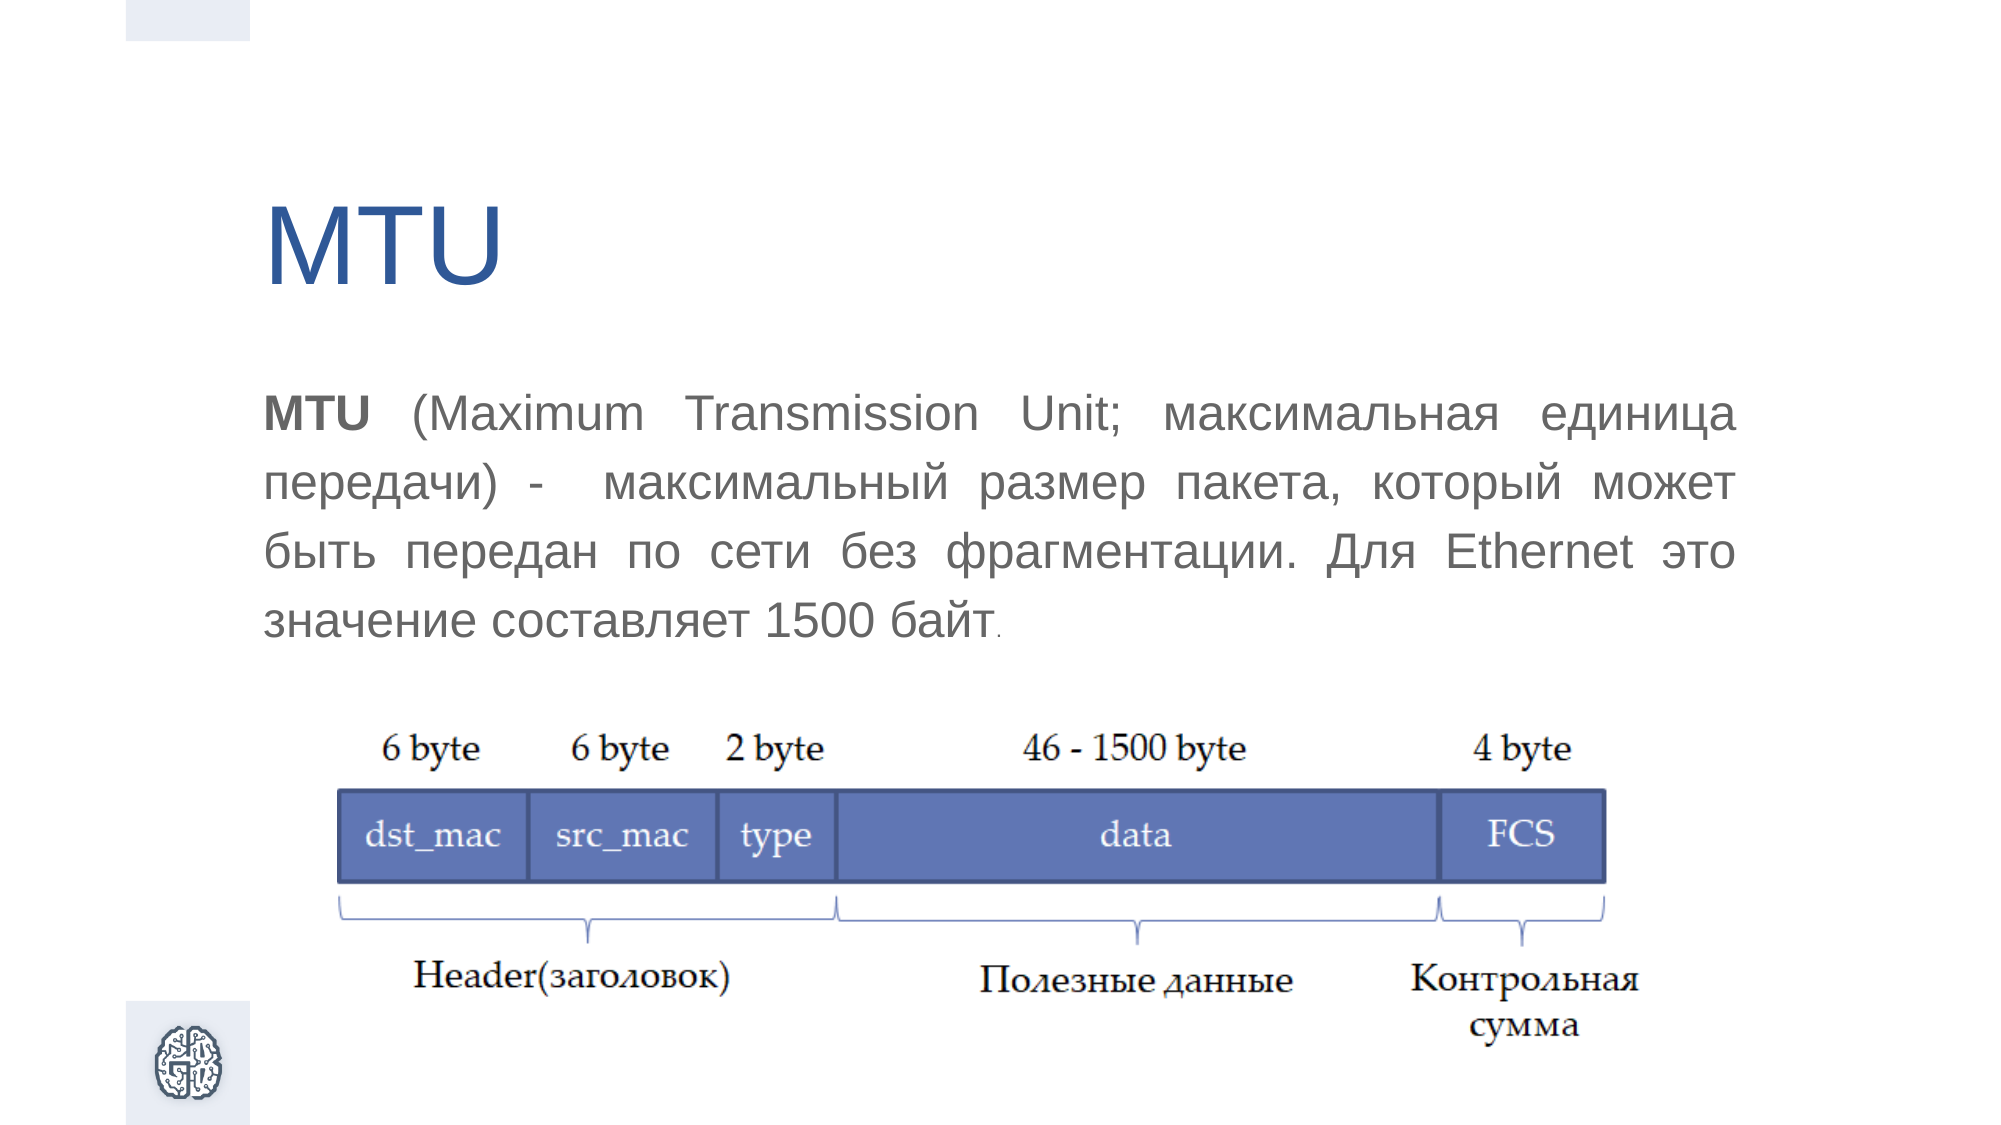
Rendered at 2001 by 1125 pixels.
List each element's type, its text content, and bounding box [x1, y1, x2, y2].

title MTU [248, 124, 1752, 301]
picture [337, 712, 1663, 1069]
picture [144, 1016, 232, 1110]
list MTU (Maximum Transmission Unit; максимальная единица передачи) - максимальный размер пакета, который может быть передан по сети без фрагментации. Для Ethernet это значение составляет 1500 байт. [248, 301, 1752, 711]
